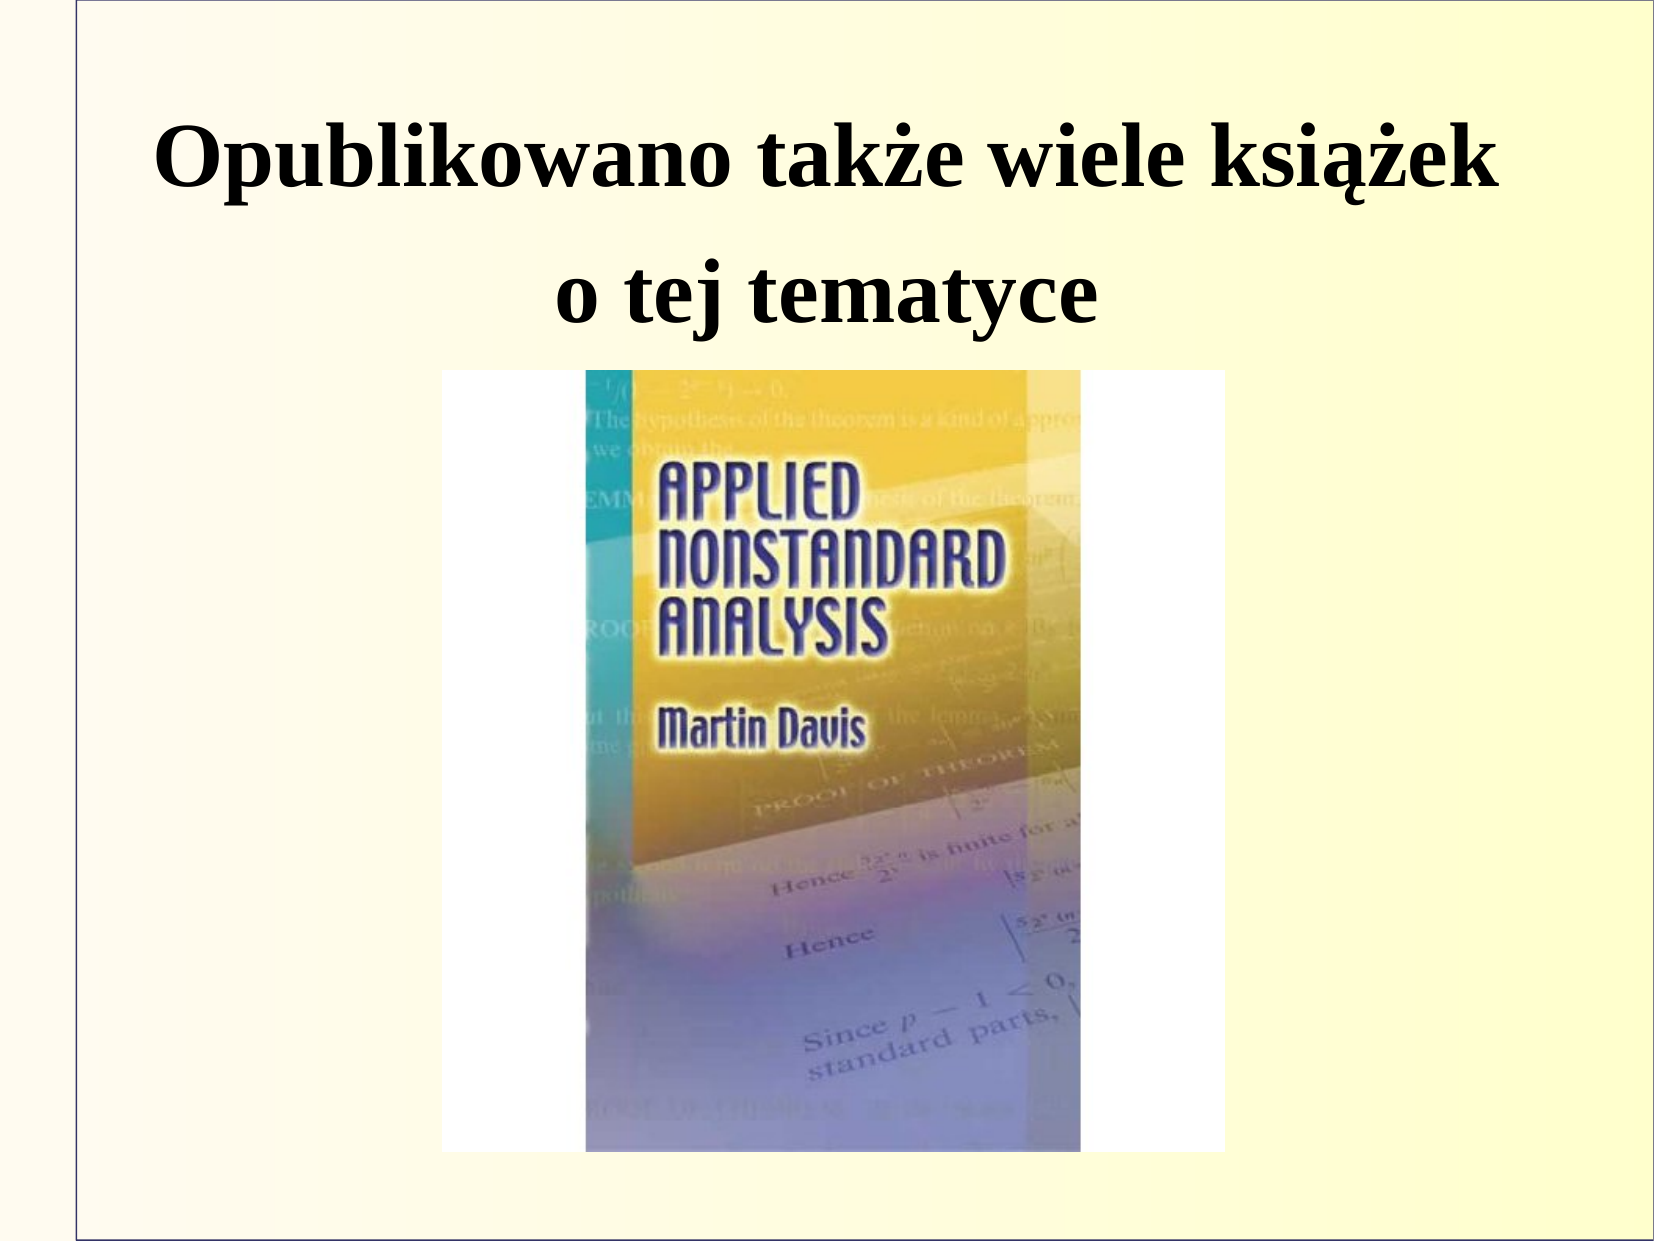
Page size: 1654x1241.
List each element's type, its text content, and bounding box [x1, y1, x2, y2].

picture [0, 0, 75, 1241]
picture [442, 370, 1225, 1152]
chart [121, 344, 1534, 1127]
title Opublikowano także wiele książek o tej tematyce [121, 45, 1534, 344]
